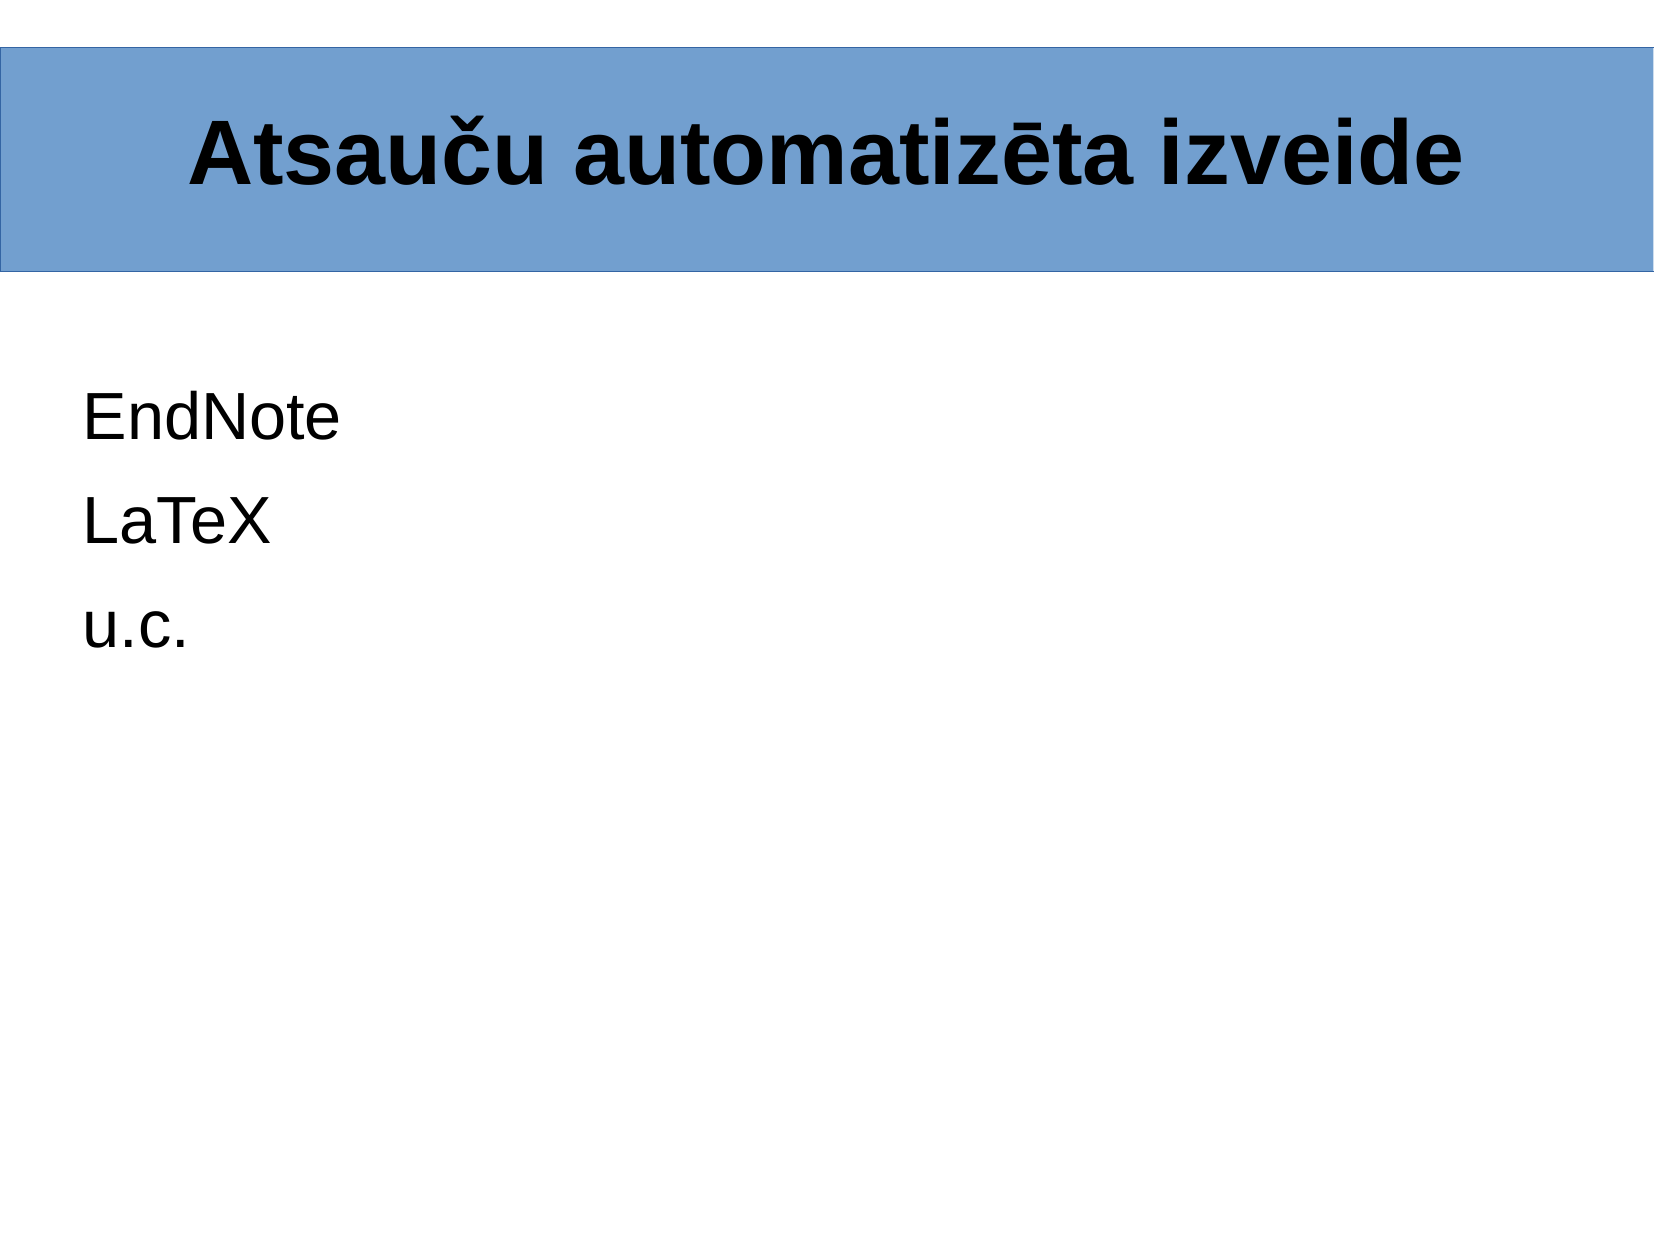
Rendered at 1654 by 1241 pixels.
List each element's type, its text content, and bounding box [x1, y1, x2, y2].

list EndNote LaTeX u.c. [82, 378, 1619, 1099]
text_box [0, 47, 1654, 272]
title Atsauču automatizēta izveide [82, 49, 1571, 257]
